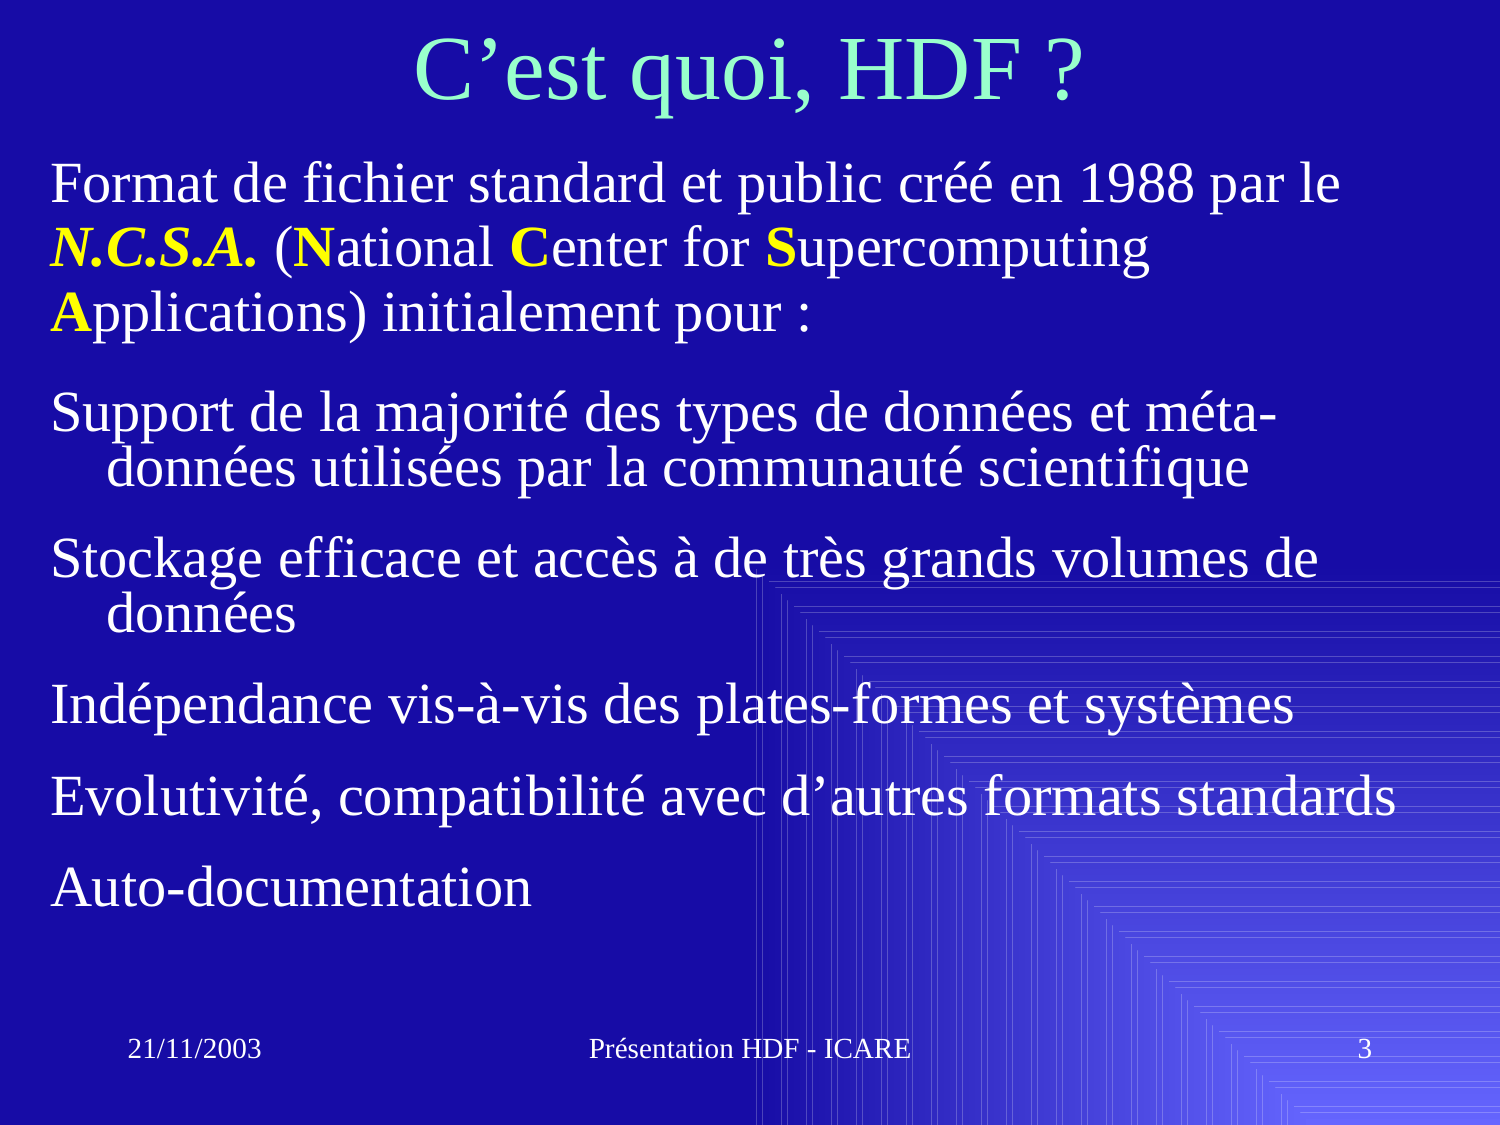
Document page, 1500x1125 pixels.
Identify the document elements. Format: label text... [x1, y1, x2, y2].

text_box Format de fichier standard et public créé en 1988 par le N.C.S.A. (National Center for Supercomputing Applications) initialement pour : [50, 149, 1476, 344]
list Support de la majorité des types de données et méta-données utilisées par la communauté scientifique Stockage efficace et accès à de très grands volumes de données Indépendance vis-à-vis des plates-formes et systèmes Evolutivité, compatibilité avec d’autres formats standards Auto-documentation [50, 387, 1450, 1010]
title C’est quoi, HDF ? [37, 0, 1463, 138]
